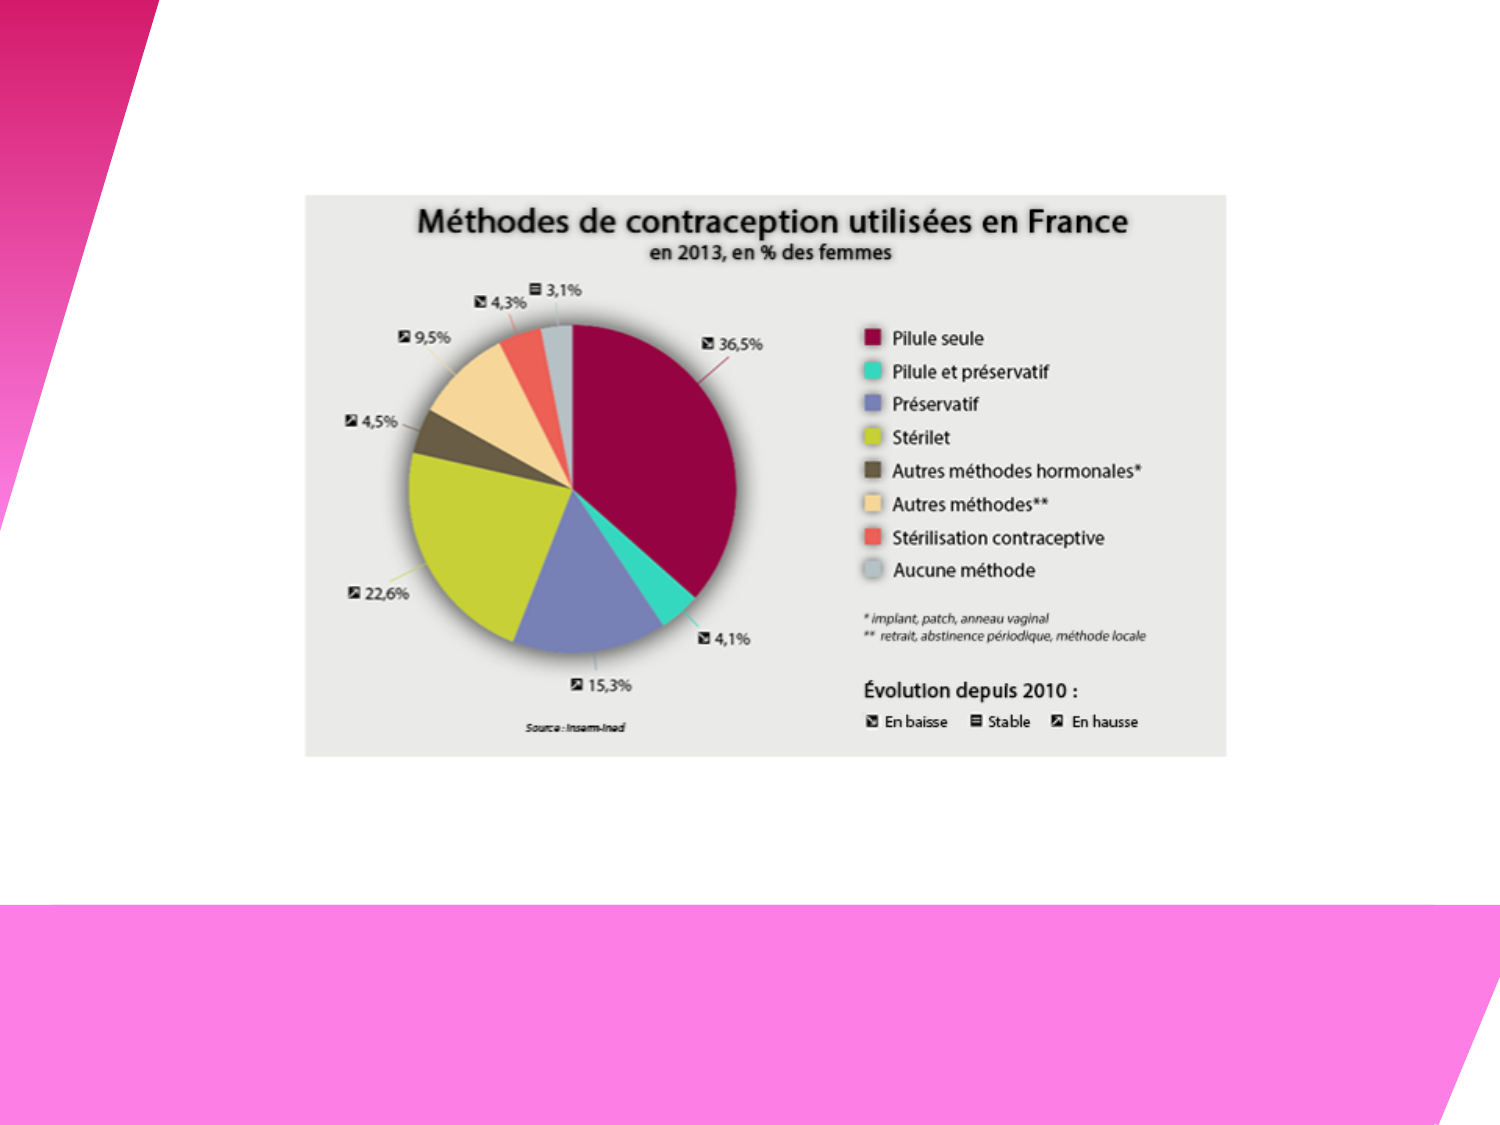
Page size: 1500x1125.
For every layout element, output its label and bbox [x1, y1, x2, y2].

text_box [0, 904, 1500, 1125]
subtitle [75, 45, 1426, 1005]
text_box [0, 0, 160, 532]
picture [264, 175, 1263, 790]
